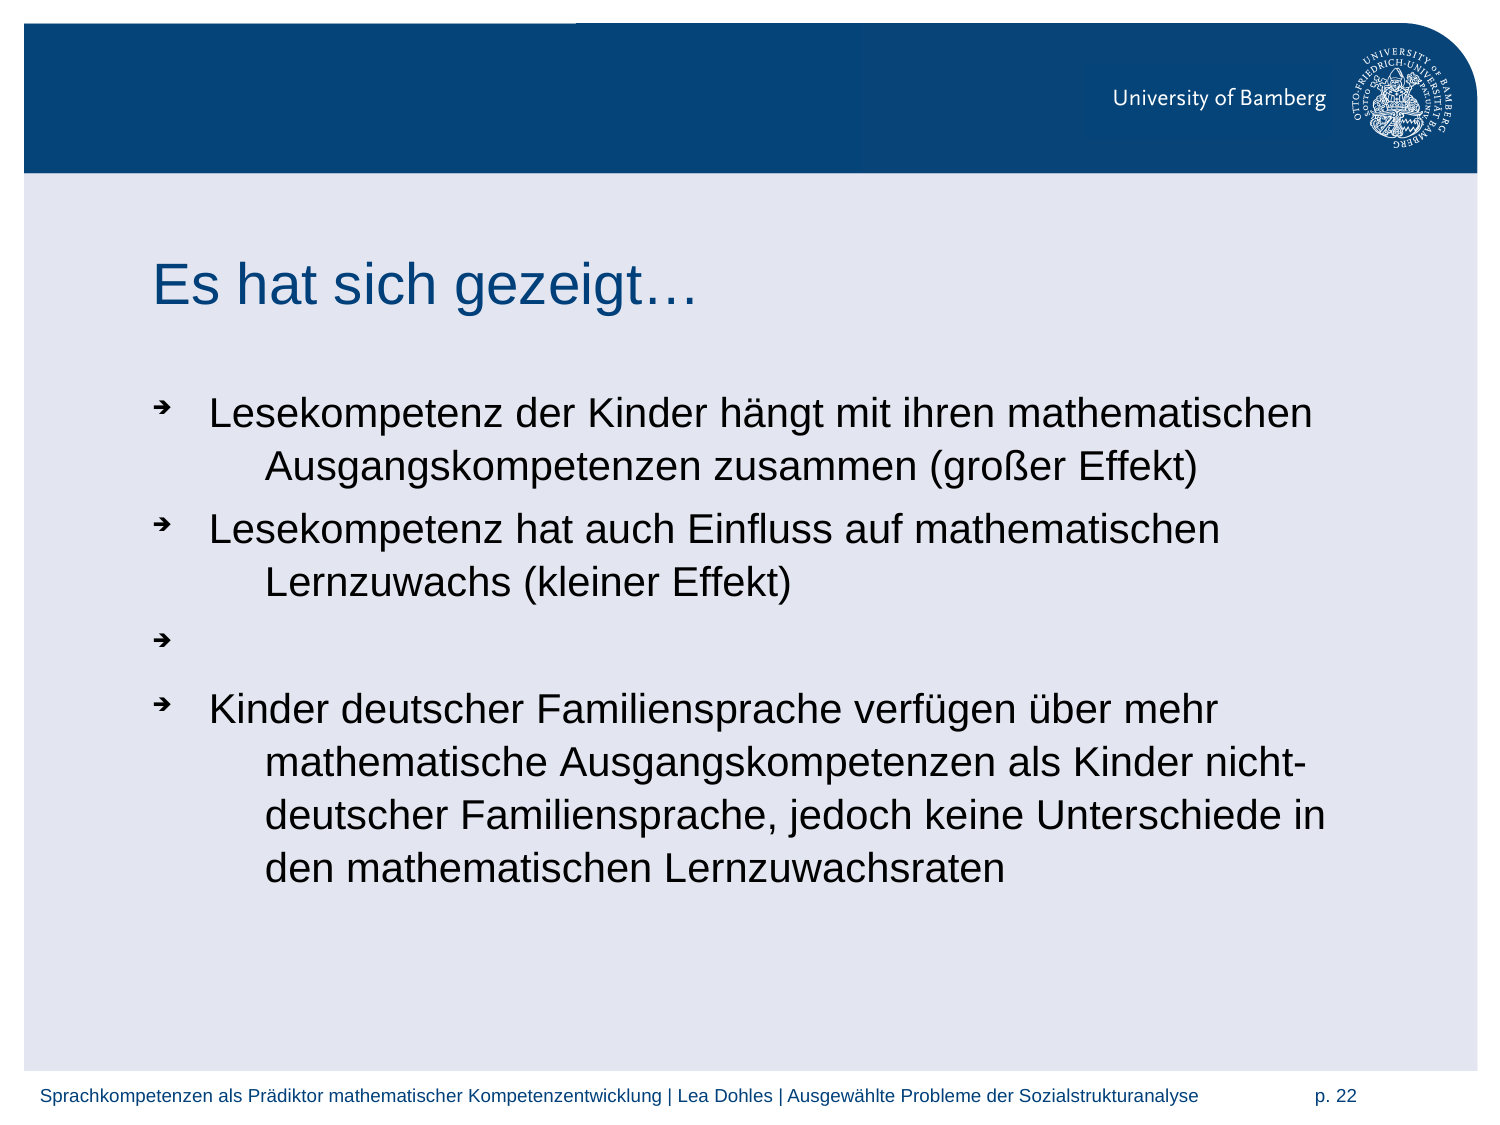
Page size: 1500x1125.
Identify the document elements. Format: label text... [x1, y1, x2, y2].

title Es hat sich gezeigt… [137, 187, 1363, 375]
list Lesekompetenz der Kinder hängt mit ihren mathematischen Ausgangskompetenzen zusammen (großer Effekt) Lesekompetenz hat auch Einfluss auf mathematischen Lernzuwachs (kleiner Effekt) Kinder deutscher Familiensprache verfügen über mehr mathematische Ausgangskompetenzen als Kinder nicht-deutscher Familiensprache, jedoch keine Unterschiede in den mathematischen Lernzuwachsraten [137, 375, 1363, 1024]
